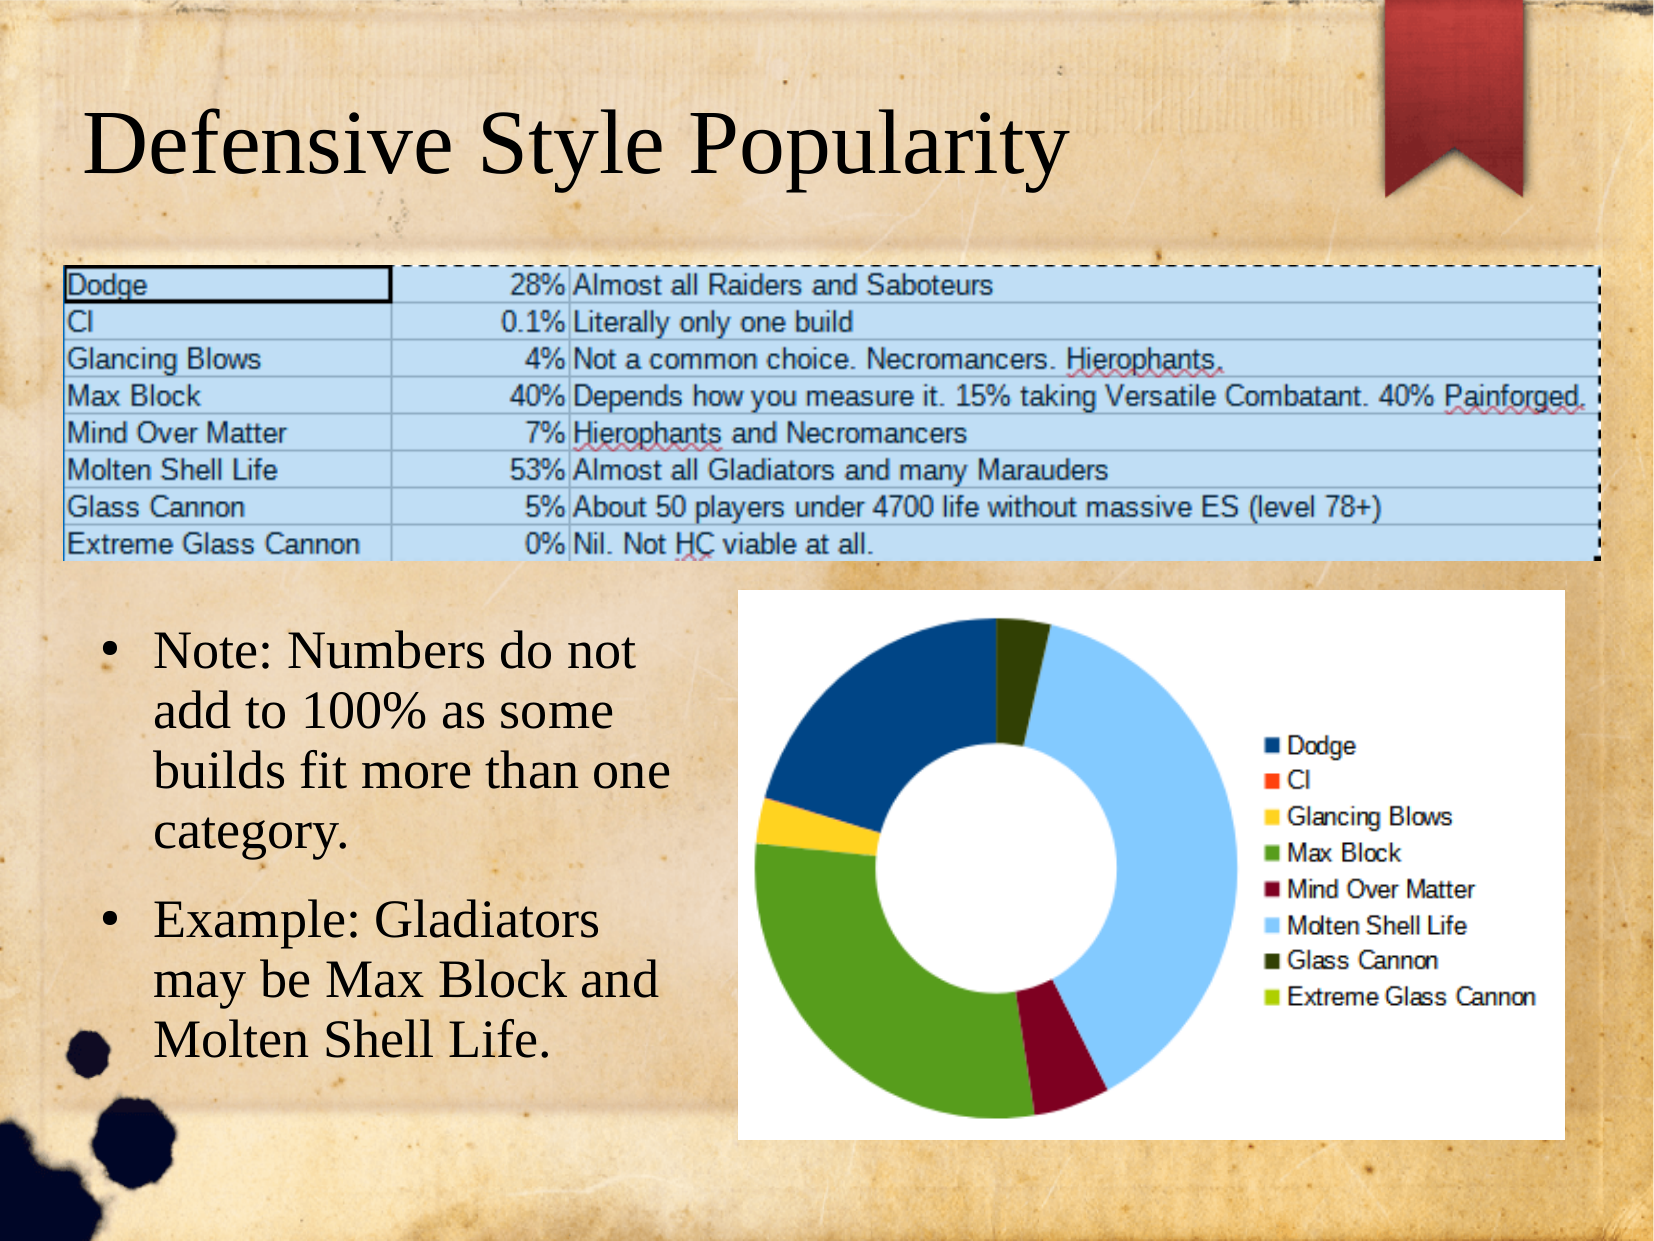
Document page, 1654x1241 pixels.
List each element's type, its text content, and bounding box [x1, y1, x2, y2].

title Defensive Style Popularity [82, 49, 1347, 237]
picture [0, 0, 1654, 1241]
list Note: Numbers do not add to 100% as some builds fit more than one category. Example: Gladiators may be Max Block and Molten Shell Life. [82, 620, 680, 1093]
